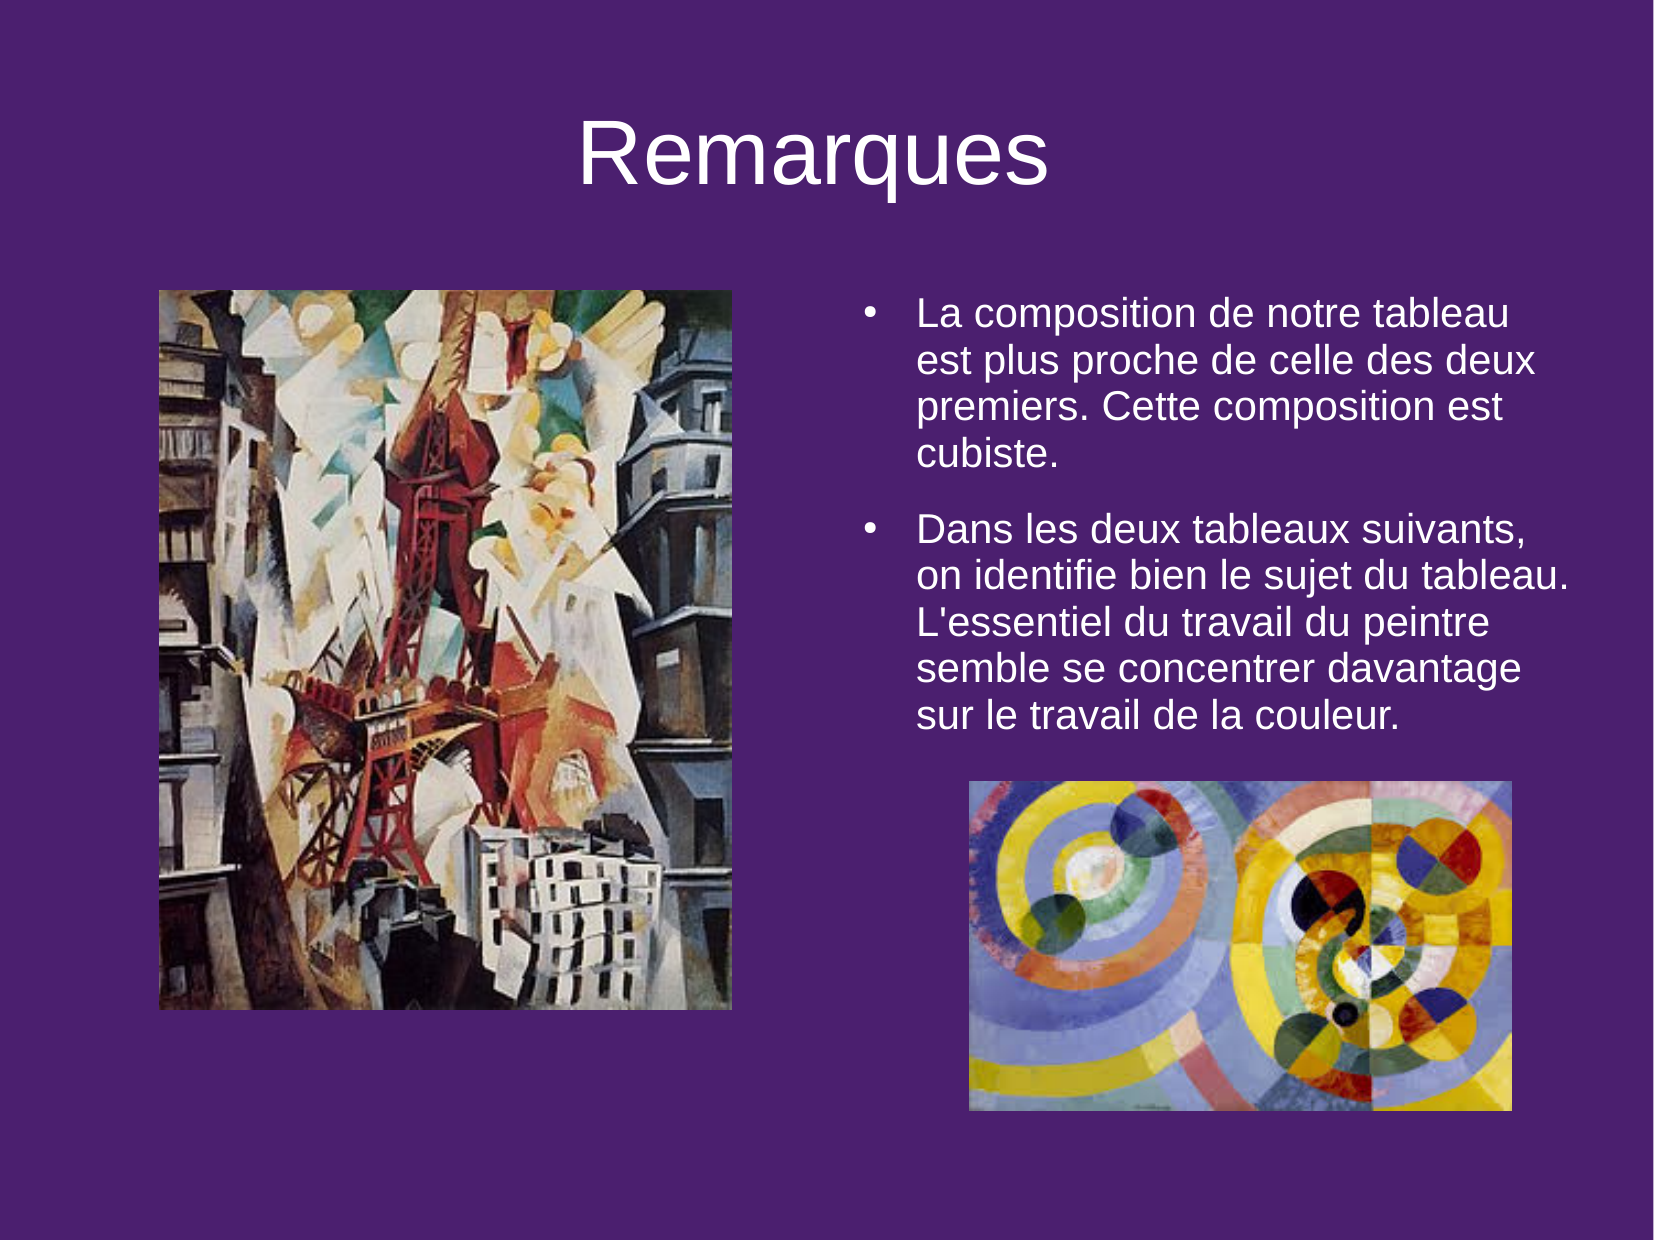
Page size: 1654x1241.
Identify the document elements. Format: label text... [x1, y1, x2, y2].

title Remarques [82, 49, 1571, 257]
list La composition de notre tableau est plus proche de celle des deux premiers. Cette composition est cubiste. Dans les deux tableaux suivants, on identifie bien le sujet du tableau. L'essentiel du travail du peintre semble se concentrer davantage sur le travail de la couleur. [845, 290, 1572, 1010]
picture [969, 781, 1512, 1111]
picture [159, 290, 732, 1010]
